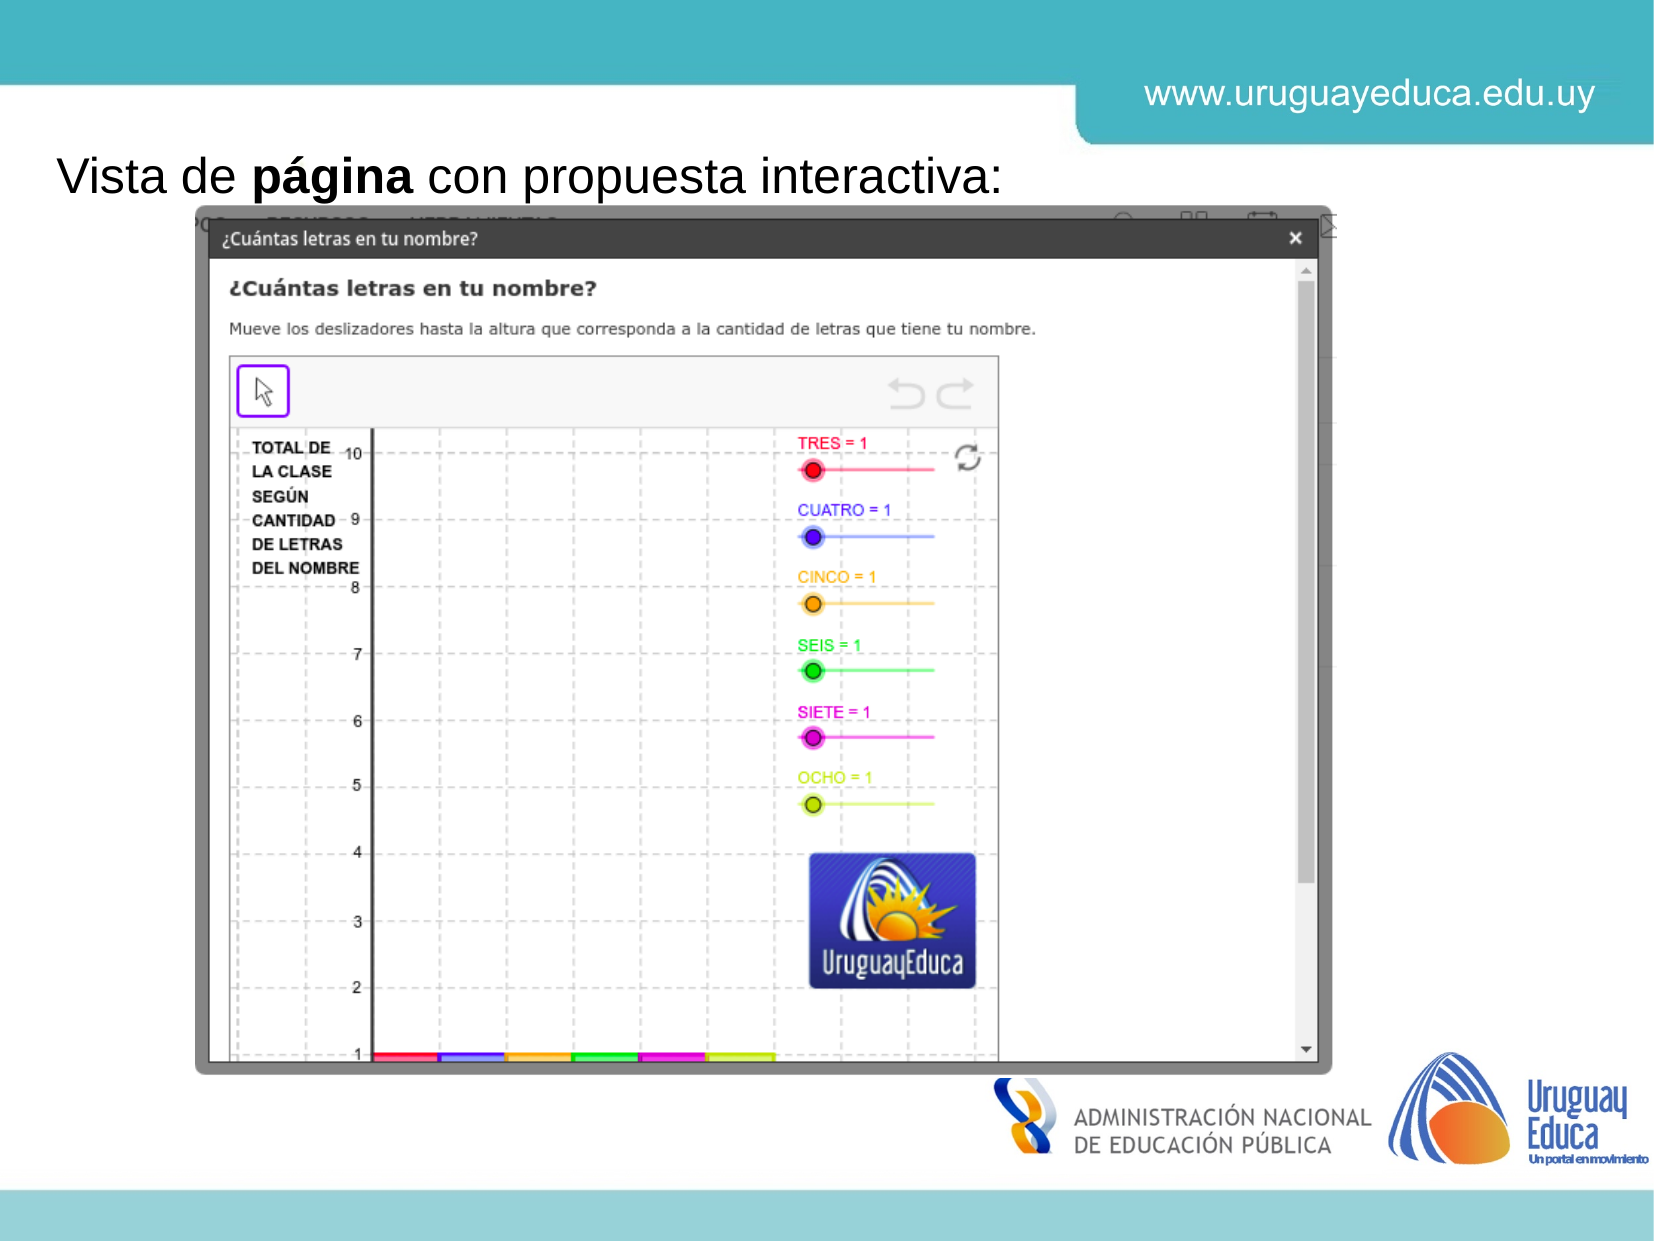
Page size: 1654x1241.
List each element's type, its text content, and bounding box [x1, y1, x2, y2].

picture [0, 0, 1654, 1241]
title Vista de página con propuesta interactiva: [56, 107, 1598, 246]
